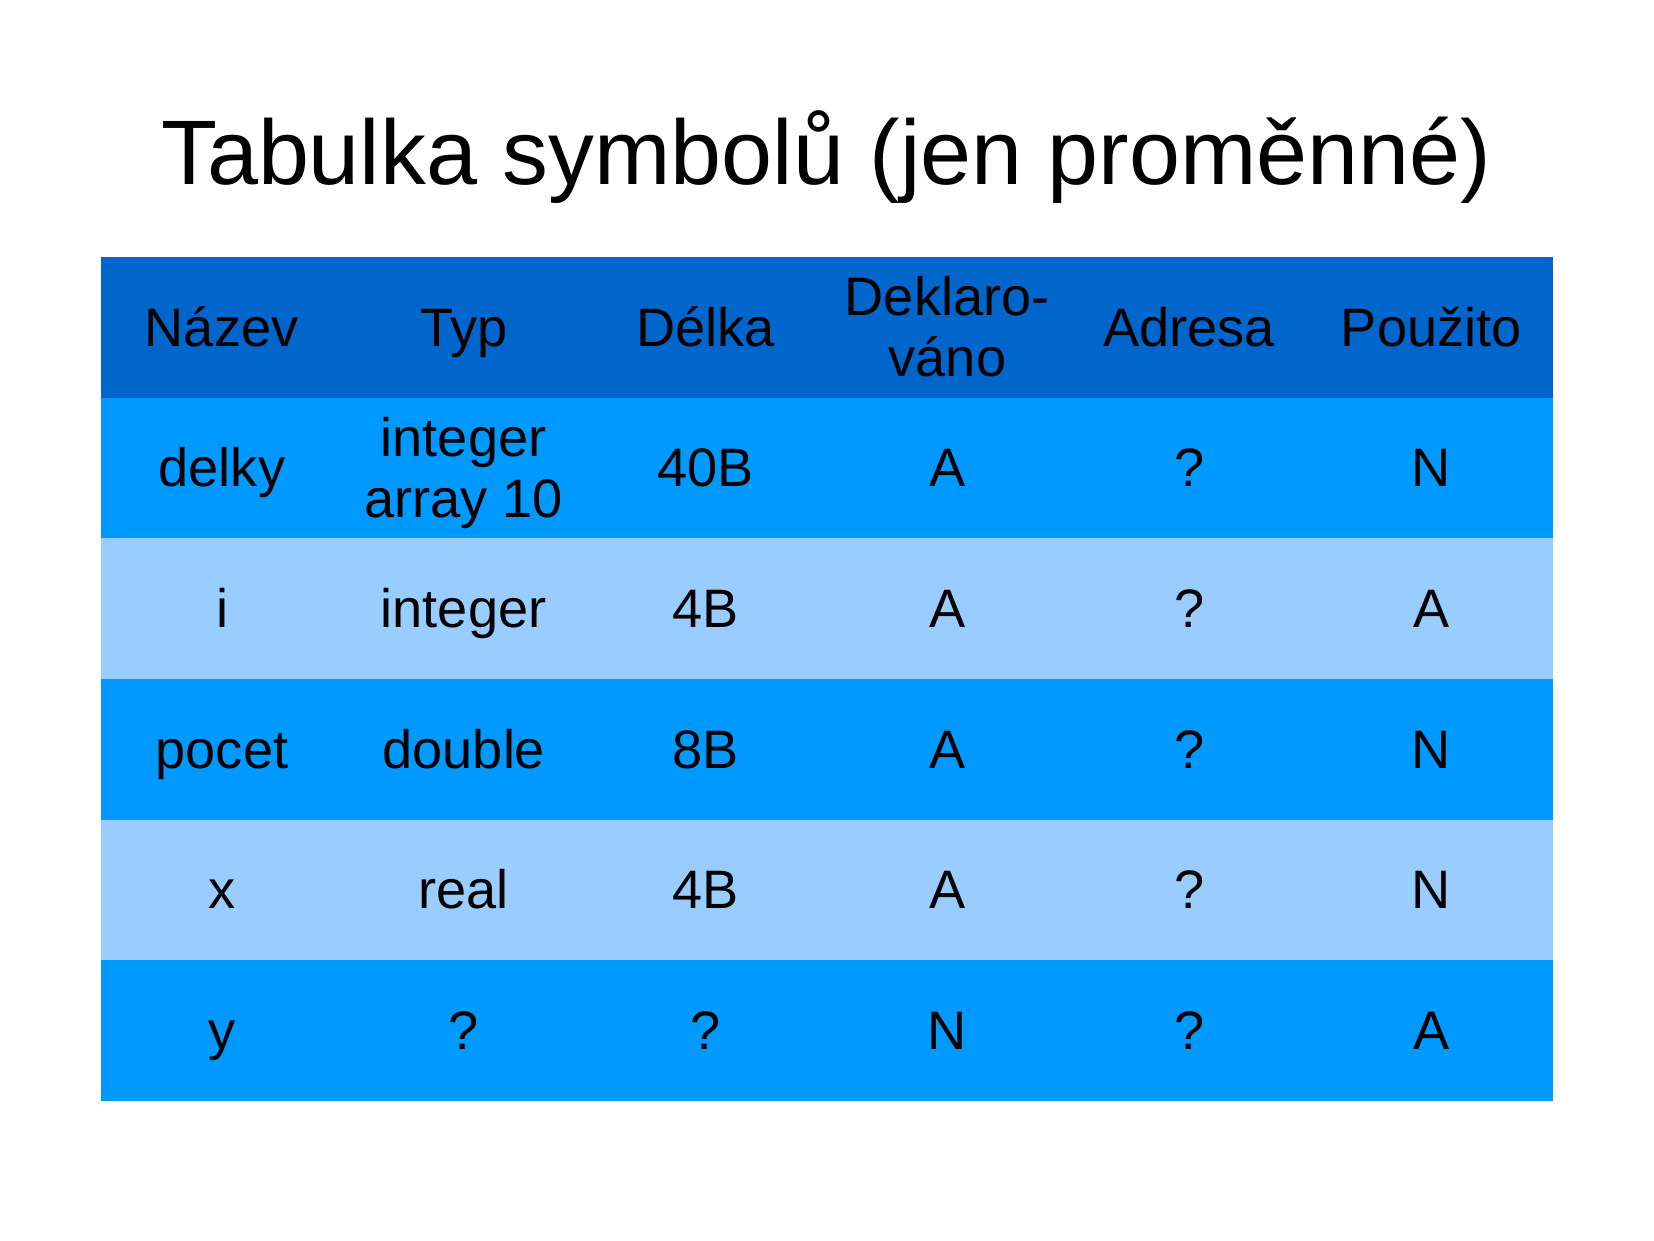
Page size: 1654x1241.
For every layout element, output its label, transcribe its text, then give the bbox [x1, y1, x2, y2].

table_cell ? [343, 960, 585, 1101]
table_cell N [1310, 398, 1553, 538]
table_cell ? [1068, 538, 1310, 679]
table_cell 8B [585, 679, 827, 820]
table_cell A [1310, 538, 1553, 679]
table_cell real [343, 820, 585, 960]
table_cell ? [1068, 960, 1310, 1101]
table_cell pocet [101, 679, 343, 820]
table_cell ? [1068, 398, 1310, 538]
table_header Typ [343, 257, 585, 398]
table_cell ? [1068, 820, 1310, 960]
table_cell 4B [585, 538, 827, 679]
table_cell integer [343, 538, 585, 679]
title Tabulka symbolů (jen proměnné) [82, 56, 1571, 250]
table_cell A [1310, 960, 1553, 1101]
table_cell A [827, 820, 1068, 960]
table_header Použito [1310, 257, 1553, 398]
table_cell N [1310, 679, 1553, 820]
table_cell ? [585, 960, 827, 1101]
table_cell A [827, 679, 1068, 820]
table_cell i [101, 538, 343, 679]
table_cell y [101, 960, 343, 1101]
table_cell 40B [585, 398, 827, 538]
table_cell A [827, 538, 1068, 679]
table_cell N [827, 960, 1068, 1101]
table_cell delky [101, 398, 343, 538]
table_header Název [101, 257, 343, 398]
table_cell integer array 10 [343, 398, 585, 538]
table_header Deklaro-váno [827, 257, 1068, 398]
table_cell ? [1068, 679, 1310, 820]
table_header Délka [585, 257, 827, 398]
table_cell A [827, 398, 1068, 538]
table_cell double [343, 679, 585, 820]
table_header Adresa [1068, 257, 1310, 398]
table_cell x [101, 820, 343, 960]
table_cell N [1310, 820, 1553, 960]
table_cell 4B [585, 820, 827, 960]
